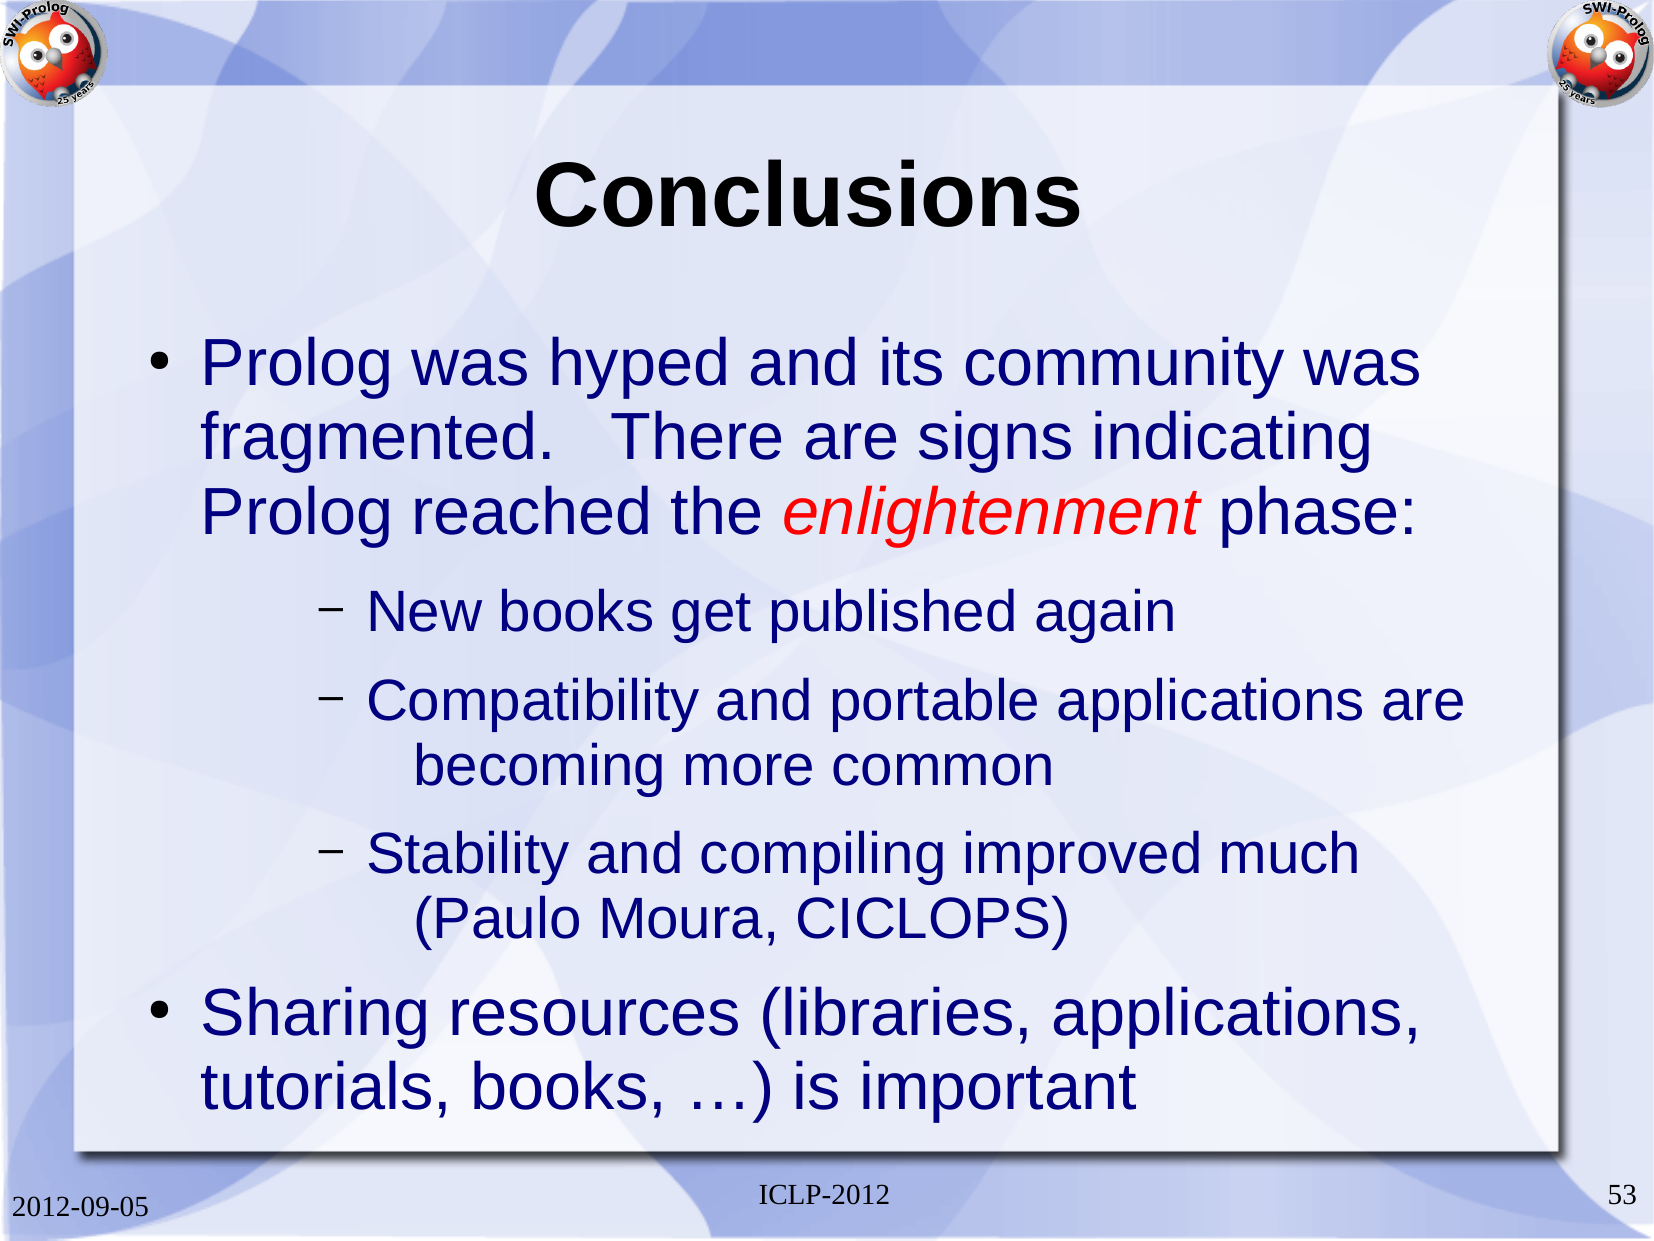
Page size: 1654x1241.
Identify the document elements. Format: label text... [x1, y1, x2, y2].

list Prolog was hyped and its community was fragmented. There are signs indicating Prolog reached the enlightenment phase: New books get published again Compatibility and portable applications are becoming more common Stability and compiling improved much (Paulo Moura, CICLOPS) Sharing resources (libraries, applications, tutorials, books, …) is important [129, 324, 1489, 1125]
picture [0, 0, 1654, 1241]
title Conclusions [82, 90, 1536, 298]
